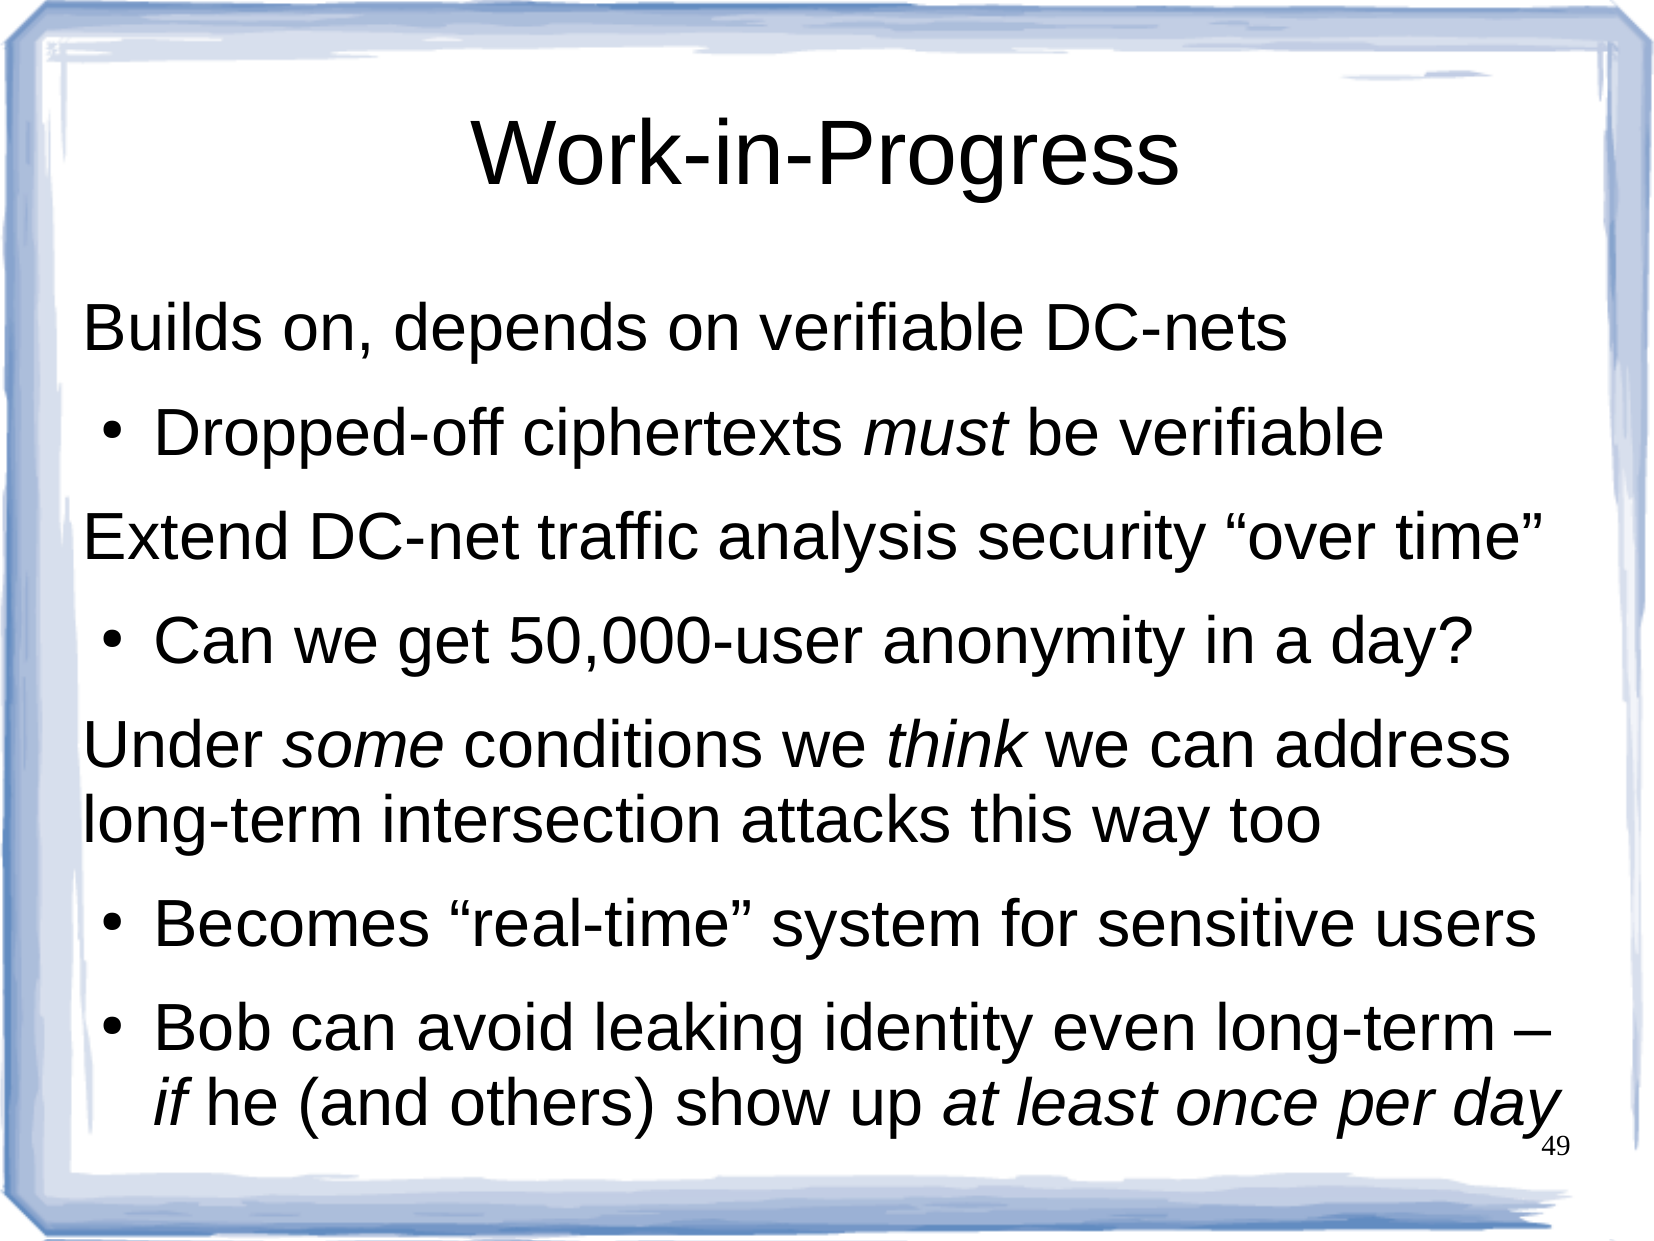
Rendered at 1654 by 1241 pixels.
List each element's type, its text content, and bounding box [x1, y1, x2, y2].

picture [0, 0, 1654, 1241]
title Work-in-Progress [82, 49, 1571, 257]
list Builds on, depends on verifiable DC-nets Dropped-off ciphertexts must be verifiable Extend DC-net traffic analysis security “over time” Can we get 50,000-user anonymity in a day? Under some conditions we think we can address long-term intersection attacks this way too Becomes “real-time” system for sensitive users Bob can avoid leaking identity even long-term – if he (and others) show up at least once per day [82, 290, 1571, 1138]
